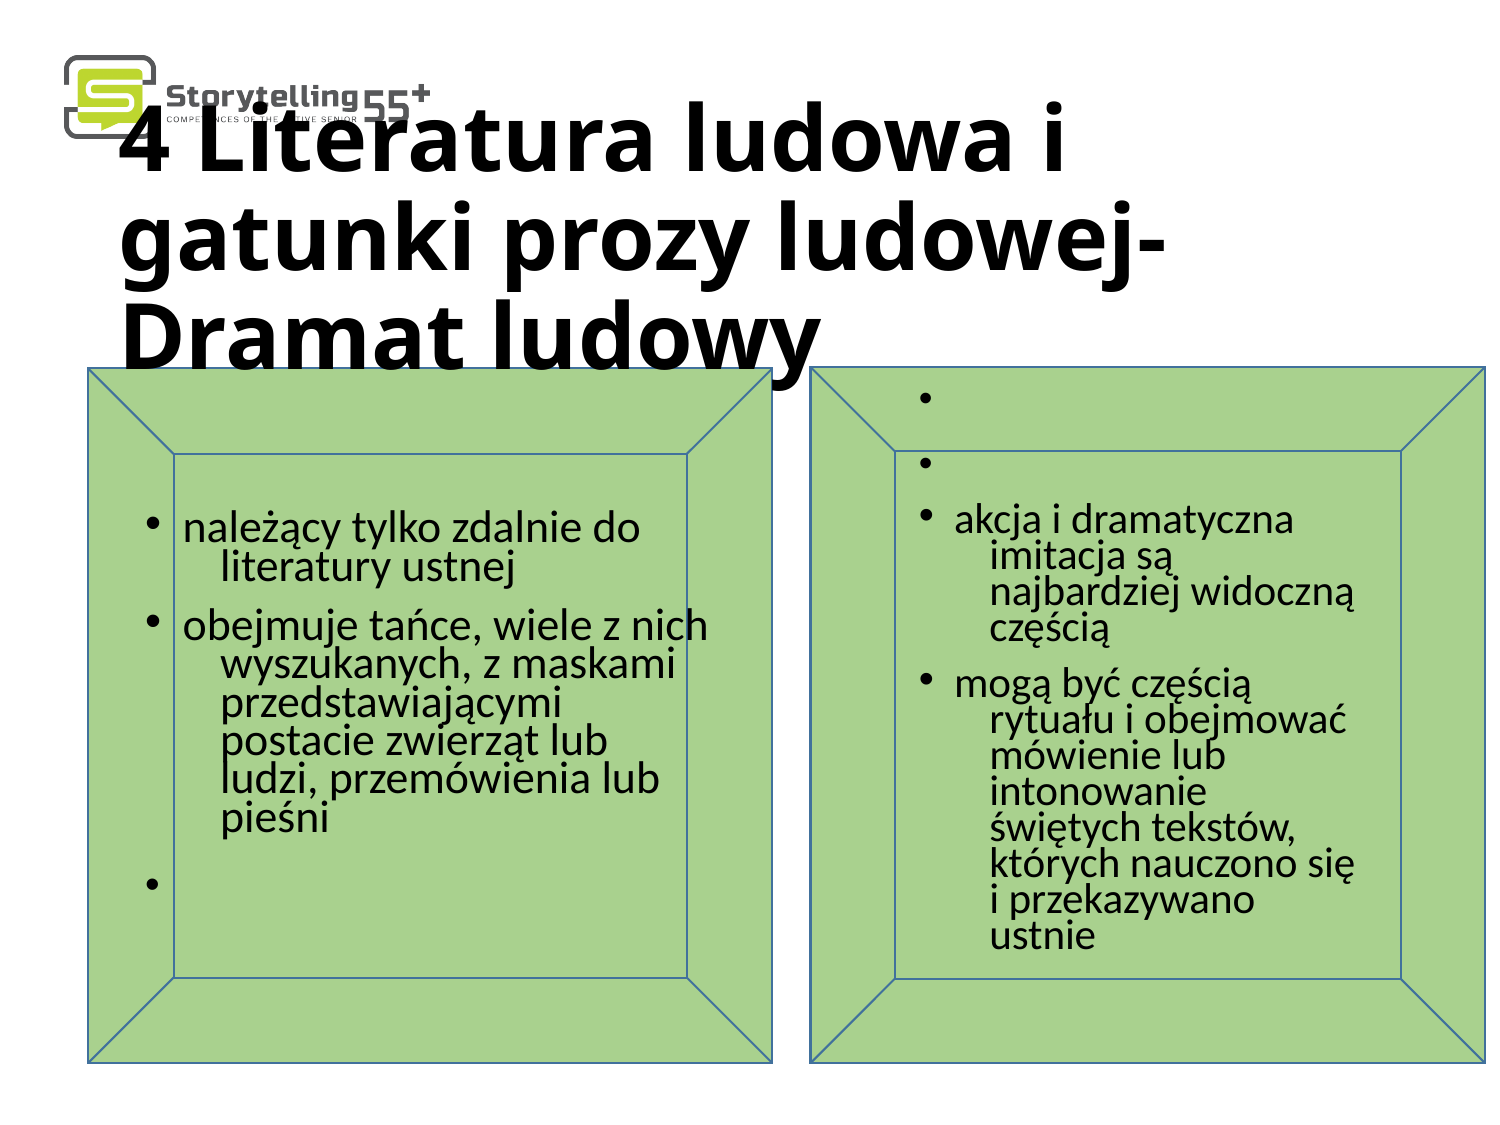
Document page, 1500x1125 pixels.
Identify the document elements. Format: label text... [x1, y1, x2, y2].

picture [64, 55, 430, 139]
title 4 Literatura ludowa i gatunki prozy ludowej- Dramat ludowy [103, 59, 1397, 423]
text_box [88, 368, 773, 1064]
text_box [810, 367, 1486, 1064]
list akcja i dramatyczna imitacja są najbardziej widoczną częścią mogą być częścią rytuału i obejmować mówienie lub intonowanie świętych tekstów, których nauczono się i przekazywano ustnie [903, 367, 1373, 975]
list należący tylko zdalnie do literatury ustnej obejmuje tańce, wiele z nich wyszukanych, z maskami przedstawiającymi postacie zwierząt lub ludzi, przemówienia lub pieśni [130, 433, 731, 1079]
